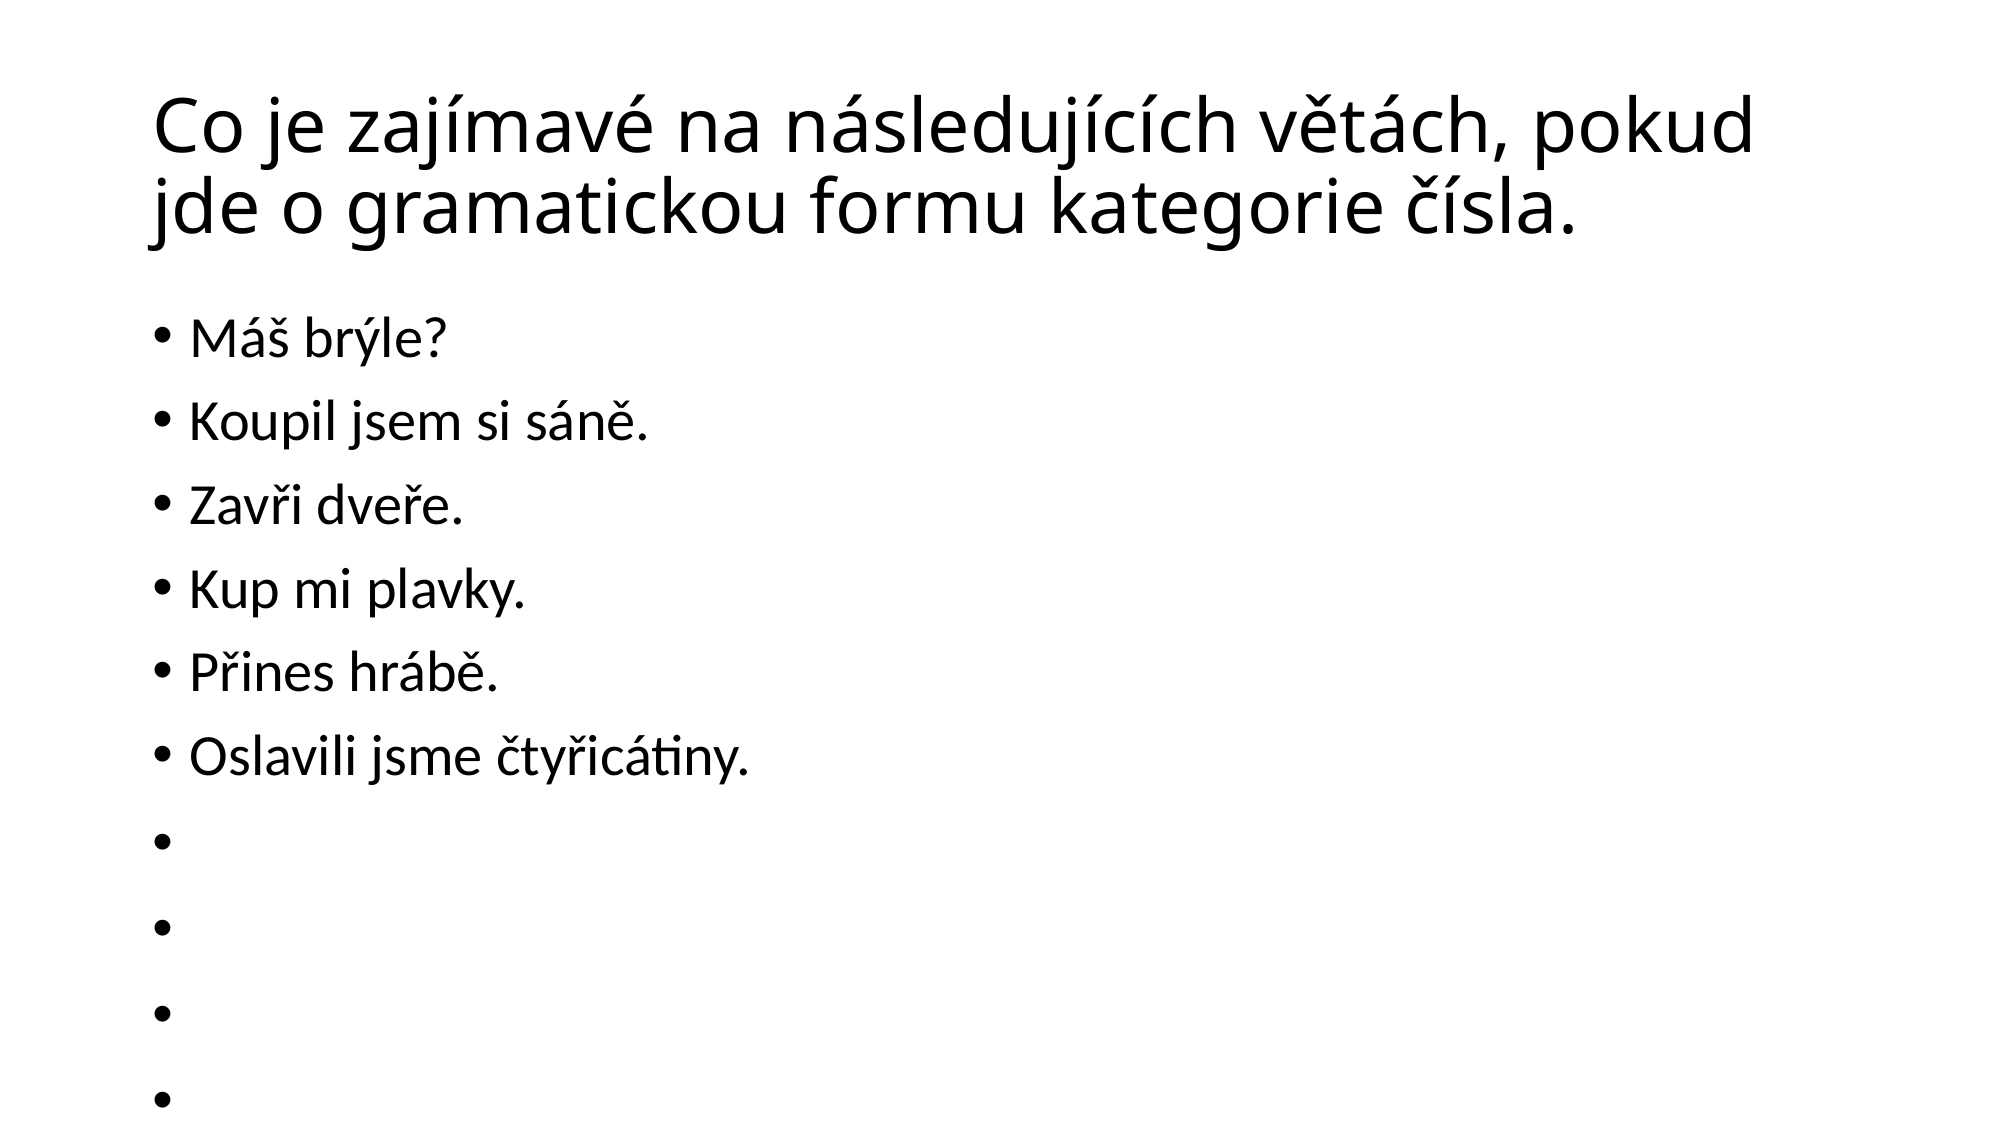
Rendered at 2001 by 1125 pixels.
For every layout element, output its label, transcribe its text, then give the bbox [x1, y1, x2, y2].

list Máš brýle? Koupil jsem si sáně. Zavři dveře. Kup mi plavky. Přines hrábě. Oslavili jsme čtyřicátiny. [137, 299, 1863, 1014]
title Co je zajímavé na následujících větách, pokud jde o gramatickou formu kategorie čísla. [137, 59, 1863, 278]
